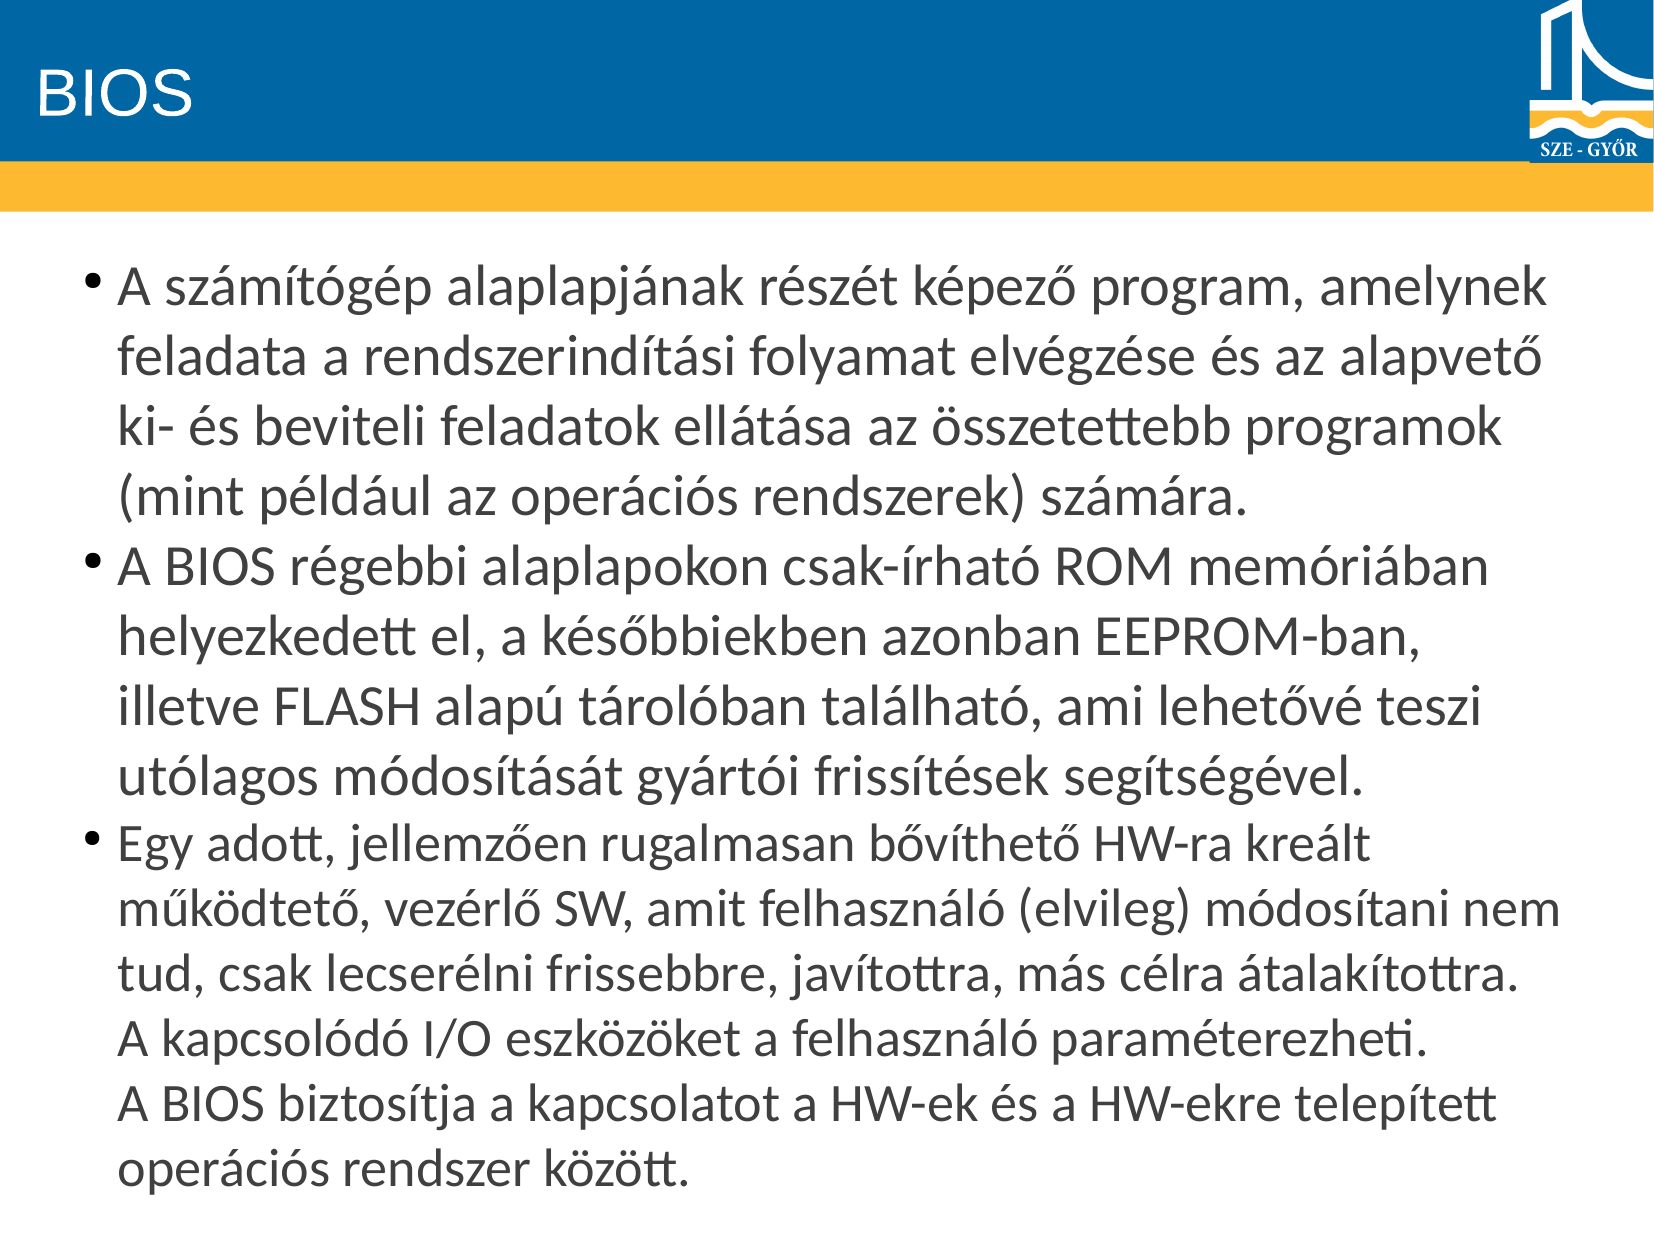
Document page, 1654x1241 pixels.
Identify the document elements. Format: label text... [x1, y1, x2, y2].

text_box BIOS [34, 48, 1524, 144]
text_box A számítógép alaplapjának részét képező program, amelynek feladata a rendszerindítási folyamat elvégzése és az alapvető ki- és beviteli feladatok ellátása az összetettebb programok (mint például az operációs rendszerek) számára. A BIOS régebbi alaplapokon csak-írható ROM memóriában helyezkedett el, a későbbiekben azonban EEPROM-ban, illetve FLASH alapú tárolóban található, ami lehetővé teszi utólagos módosítását gyártói frissítések segítségével. Egy adott, jellemzően rugalmasan bővíthető HW-ra kreált működtető, vezérlő SW, amit felhasználó (elvileg) módosítani nem tud, csak lecserélni frissebbre, javítottra, más célra átalakítottra. A kapcsolódó I/O eszközöket a felhasználó paraméterezheti. A BIOS biztosítja a kapcsolatot a HW-ek és a HW-ekre telepített operációs rendszer között. [82, 247, 1571, 1198]
picture [1529, 0, 1654, 163]
